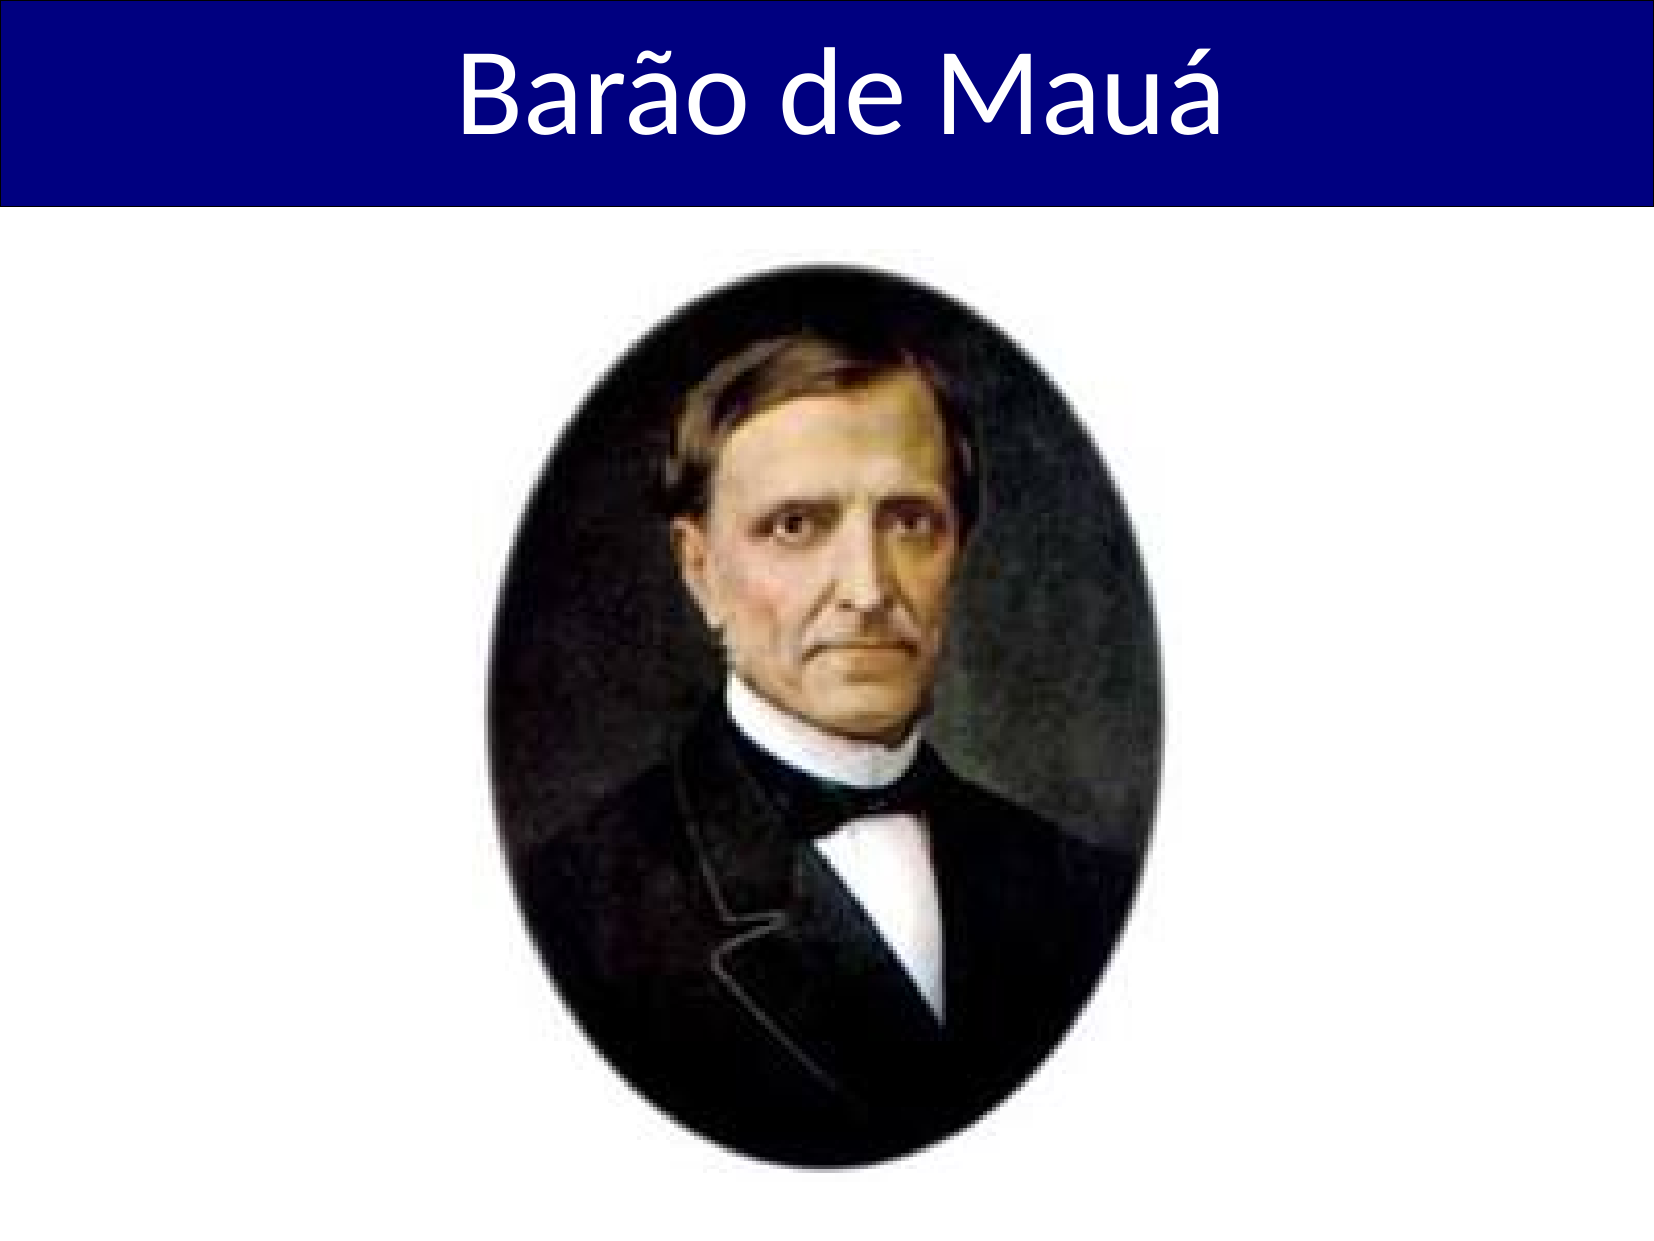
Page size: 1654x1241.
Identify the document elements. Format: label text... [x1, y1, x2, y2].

picture [472, 249, 1182, 1182]
title Barão de Mauá [0, 0, 1654, 207]
